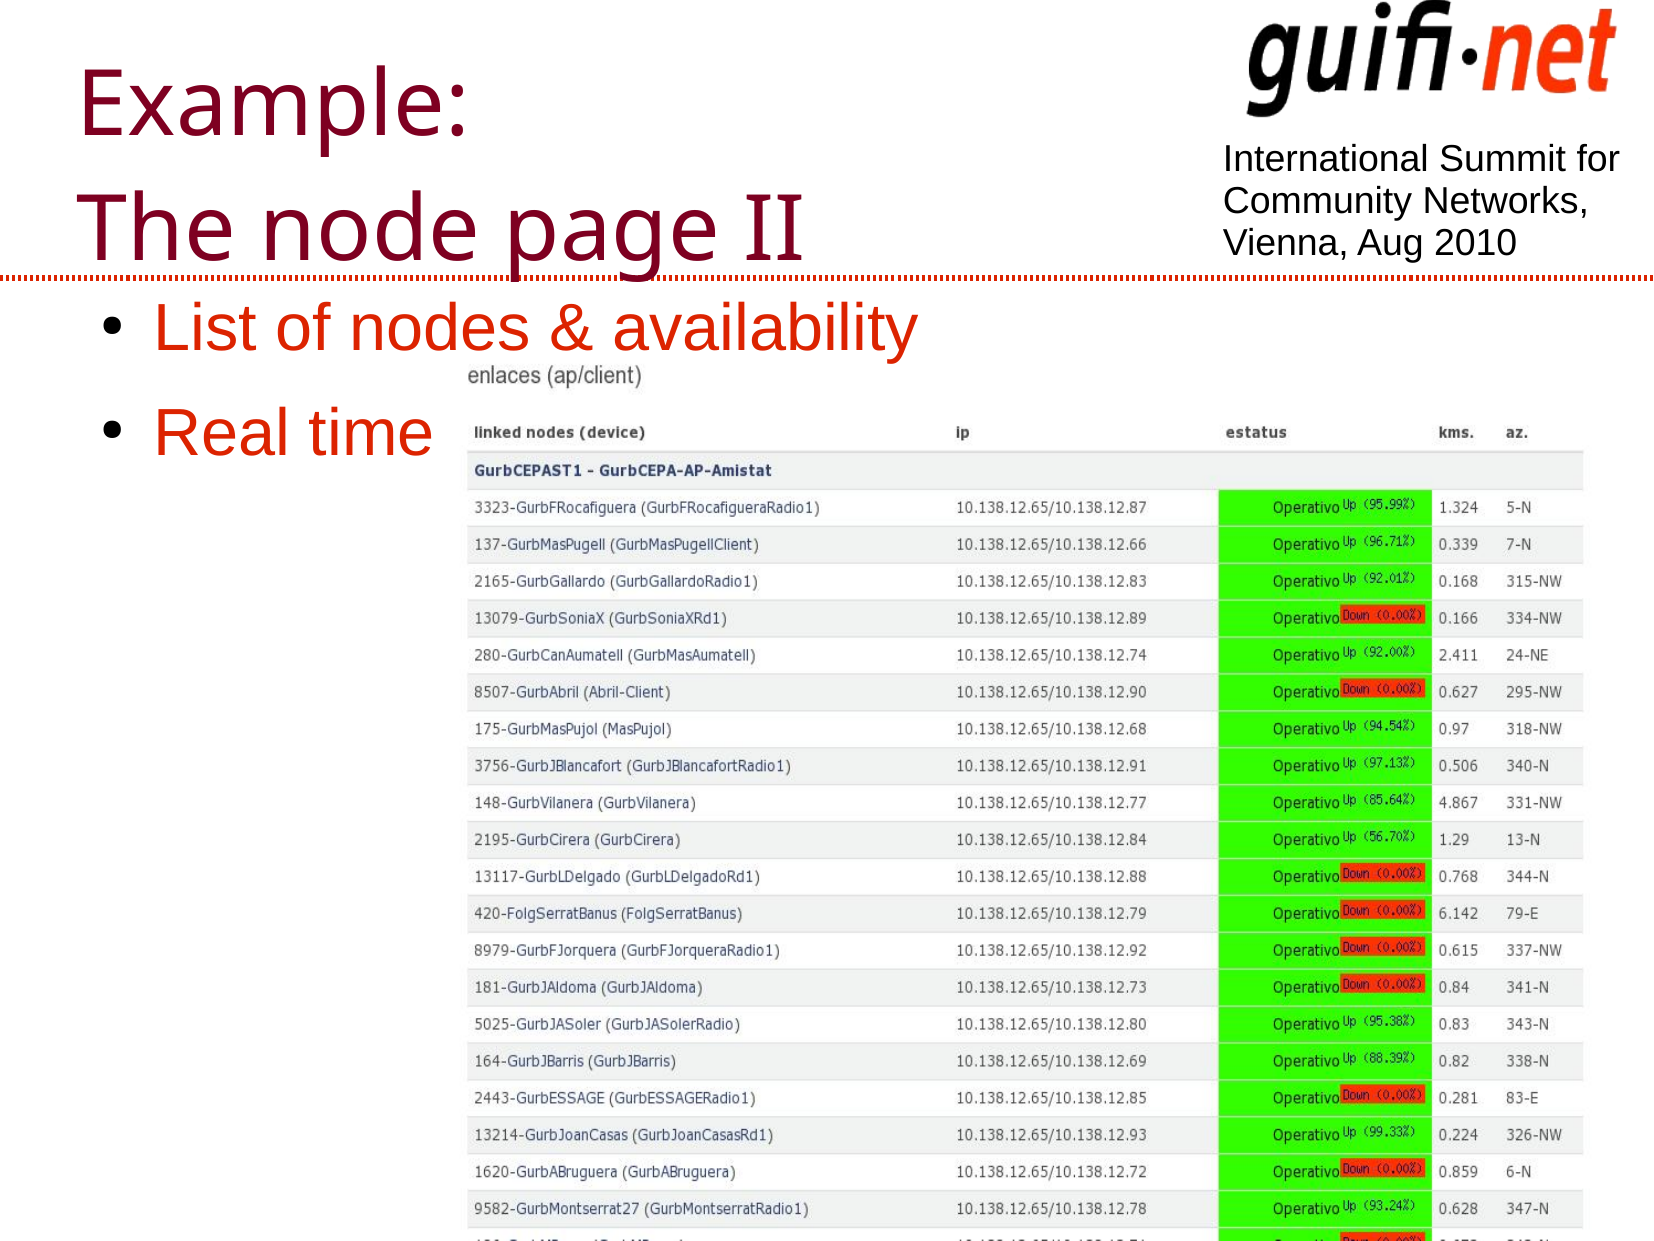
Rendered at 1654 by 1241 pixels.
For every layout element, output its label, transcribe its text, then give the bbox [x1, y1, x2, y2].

picture [1240, 0, 1625, 119]
title Example: The node page II [76, 55, 1093, 270]
picture [442, 1109, 1601, 1241]
list List of nodes & availability Real time [82, 290, 1654, 1109]
